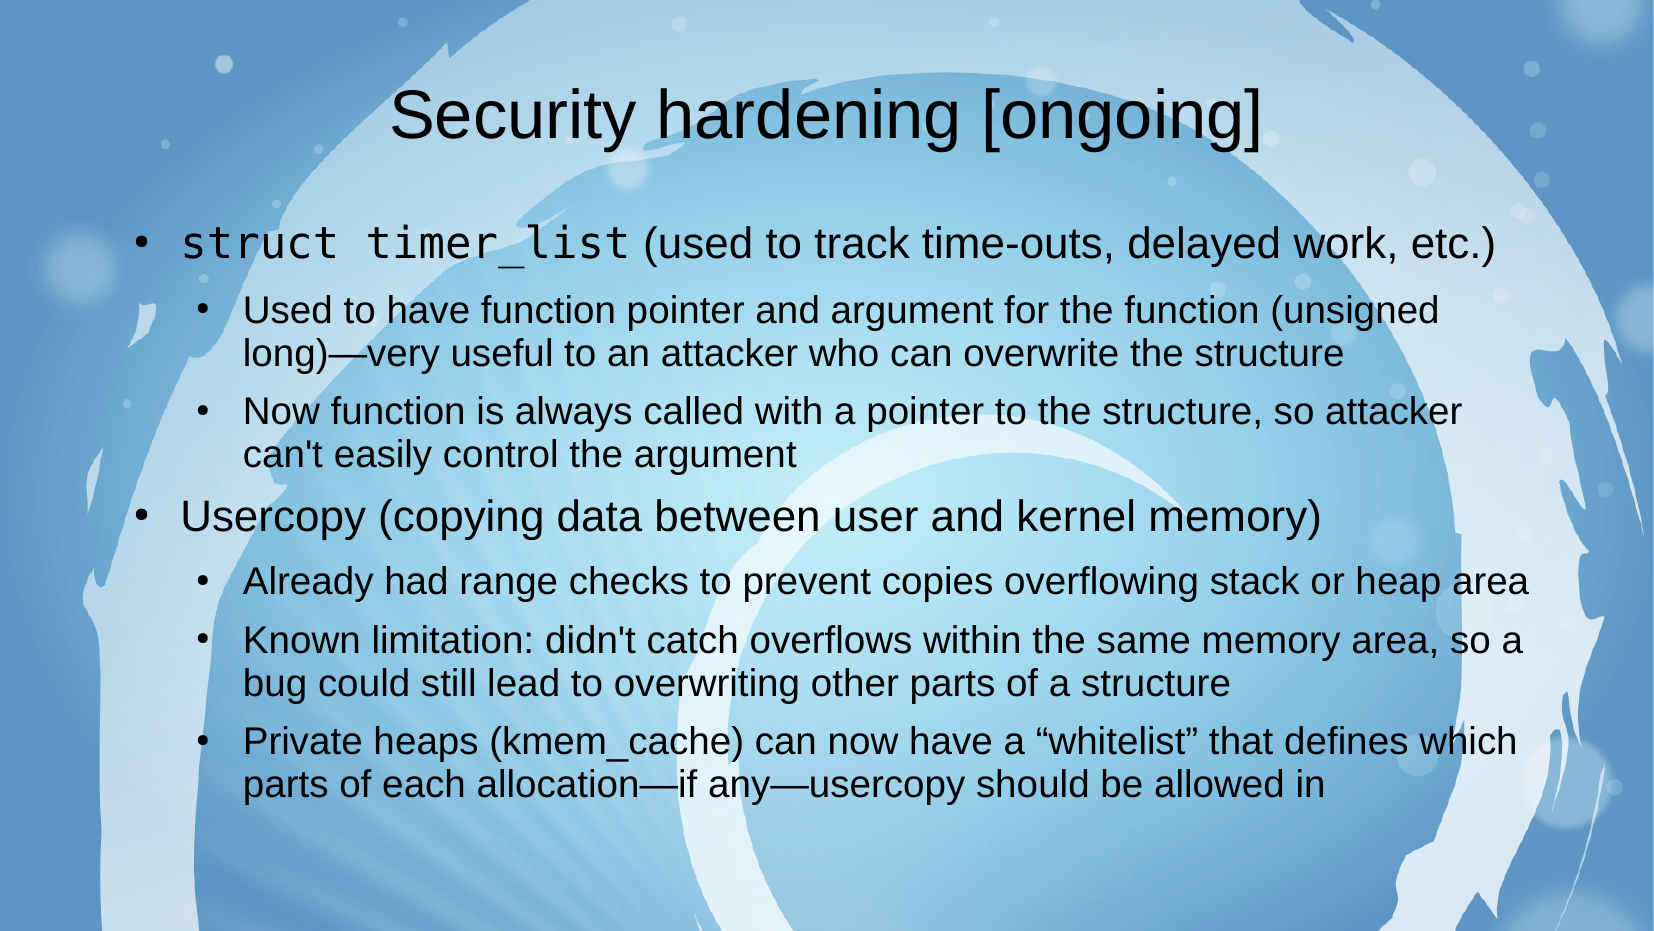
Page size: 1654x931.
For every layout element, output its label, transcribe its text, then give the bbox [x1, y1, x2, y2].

picture [0, 0, 1654, 931]
title Security hardening [ongoing] [118, 37, 1536, 193]
list struct timer_list (used to track time-outs, delayed work, etc.) Used to have function pointer and argument for the function (unsigned long)—very useful to an attacker who can overwrite the structure Now function is always called with a pointer to the structure, so attacker can't easily control the argument Usercopy (copying data between user and kernel memory) Already had range checks to prevent copies overflowing stack or heap area Known limitation: didn't catch overflows within the same memory area, so a bug could still lead to overwriting other parts of a structure Private heaps (kmem_cache) can now have a “whitelist” that defines which parts of each allocation—if any—usercopy should be allowed in [118, 217, 1536, 832]
